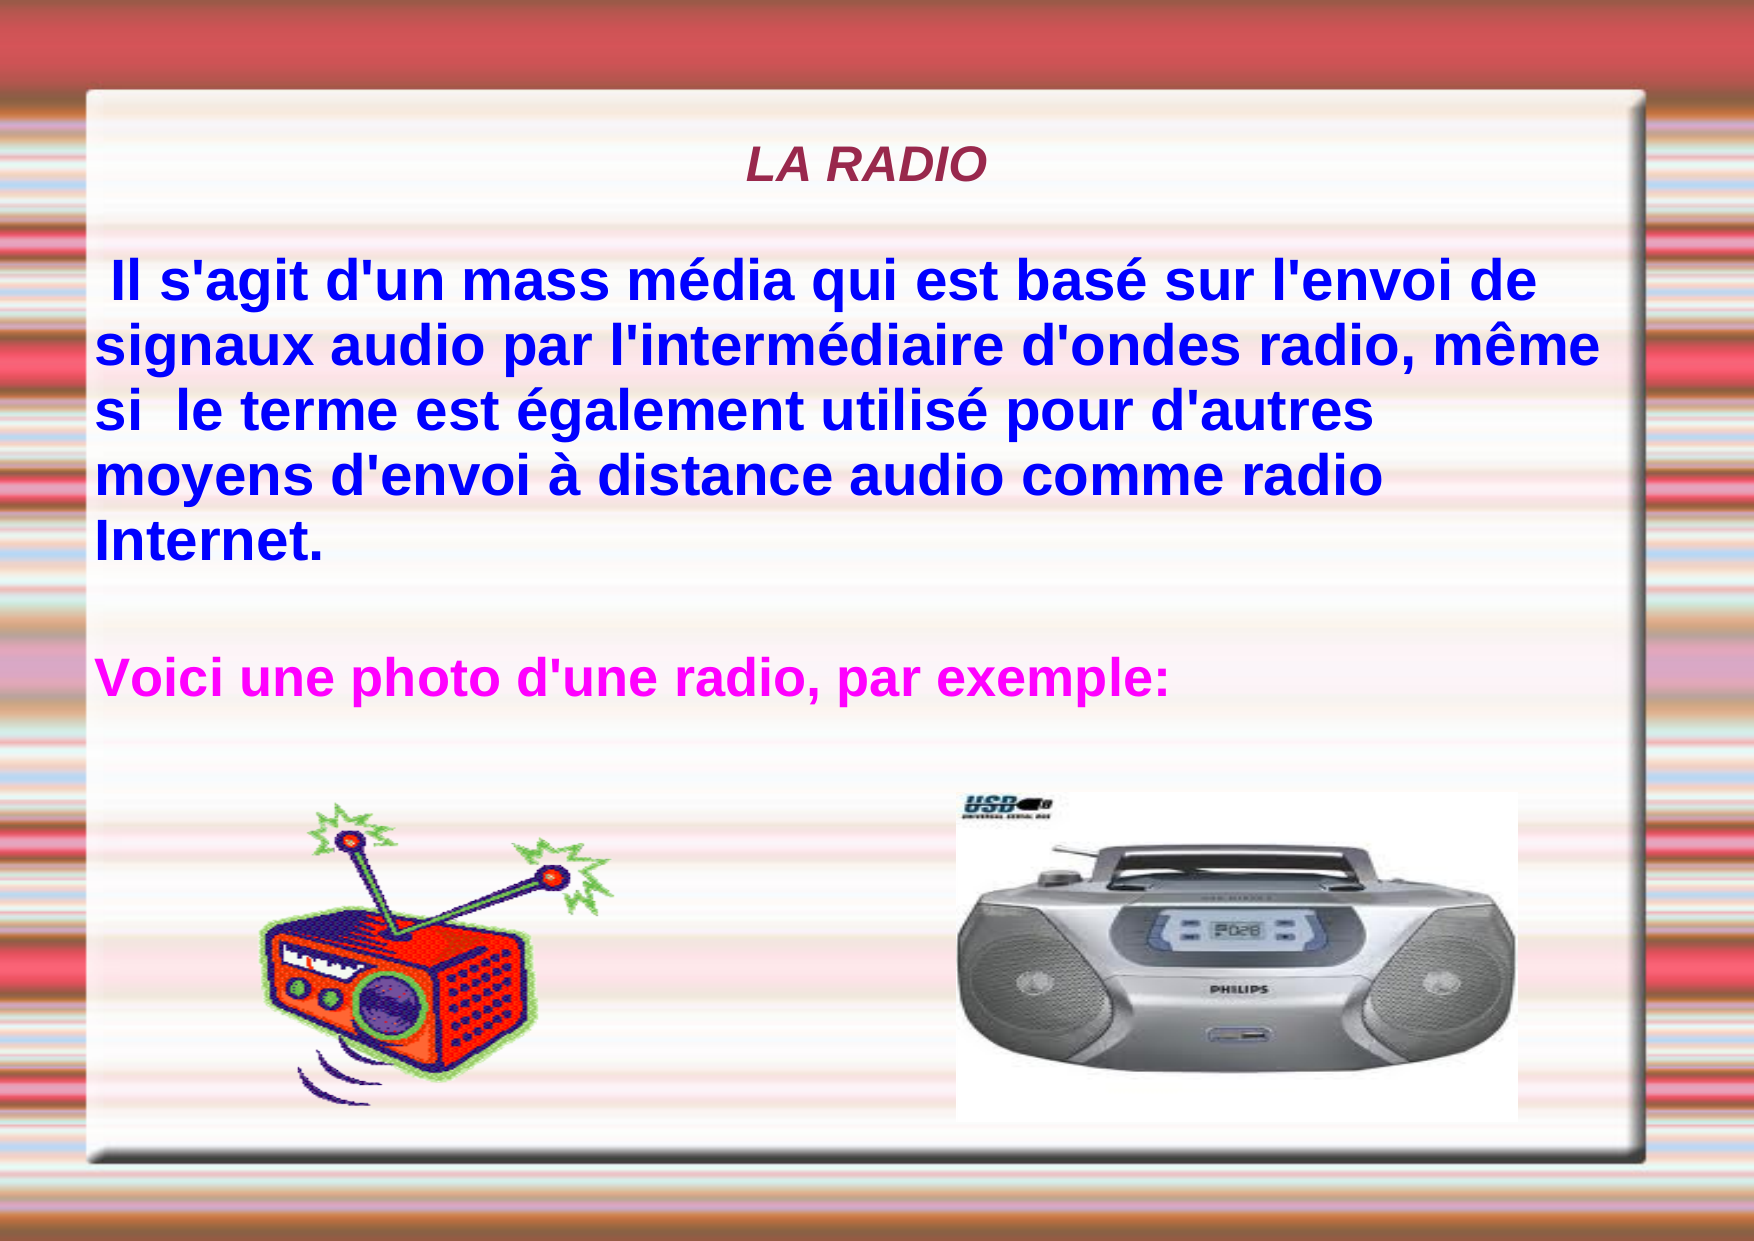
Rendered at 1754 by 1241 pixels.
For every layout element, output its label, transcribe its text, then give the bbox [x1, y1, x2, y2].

list Il s'agit d'un mass média qui est basé sur l'envoi de signaux audio par l'intermédiaire d'ondes radio, même si le terme est également utilisé pour d'autres moyens d'envoi à distance audio comme radio Internet. Voici une photo d'une radio, par exemple: [94, 248, 1608, 1141]
title LA RADIO [106, 114, 1627, 213]
picture [0, 0, 1754, 1241]
